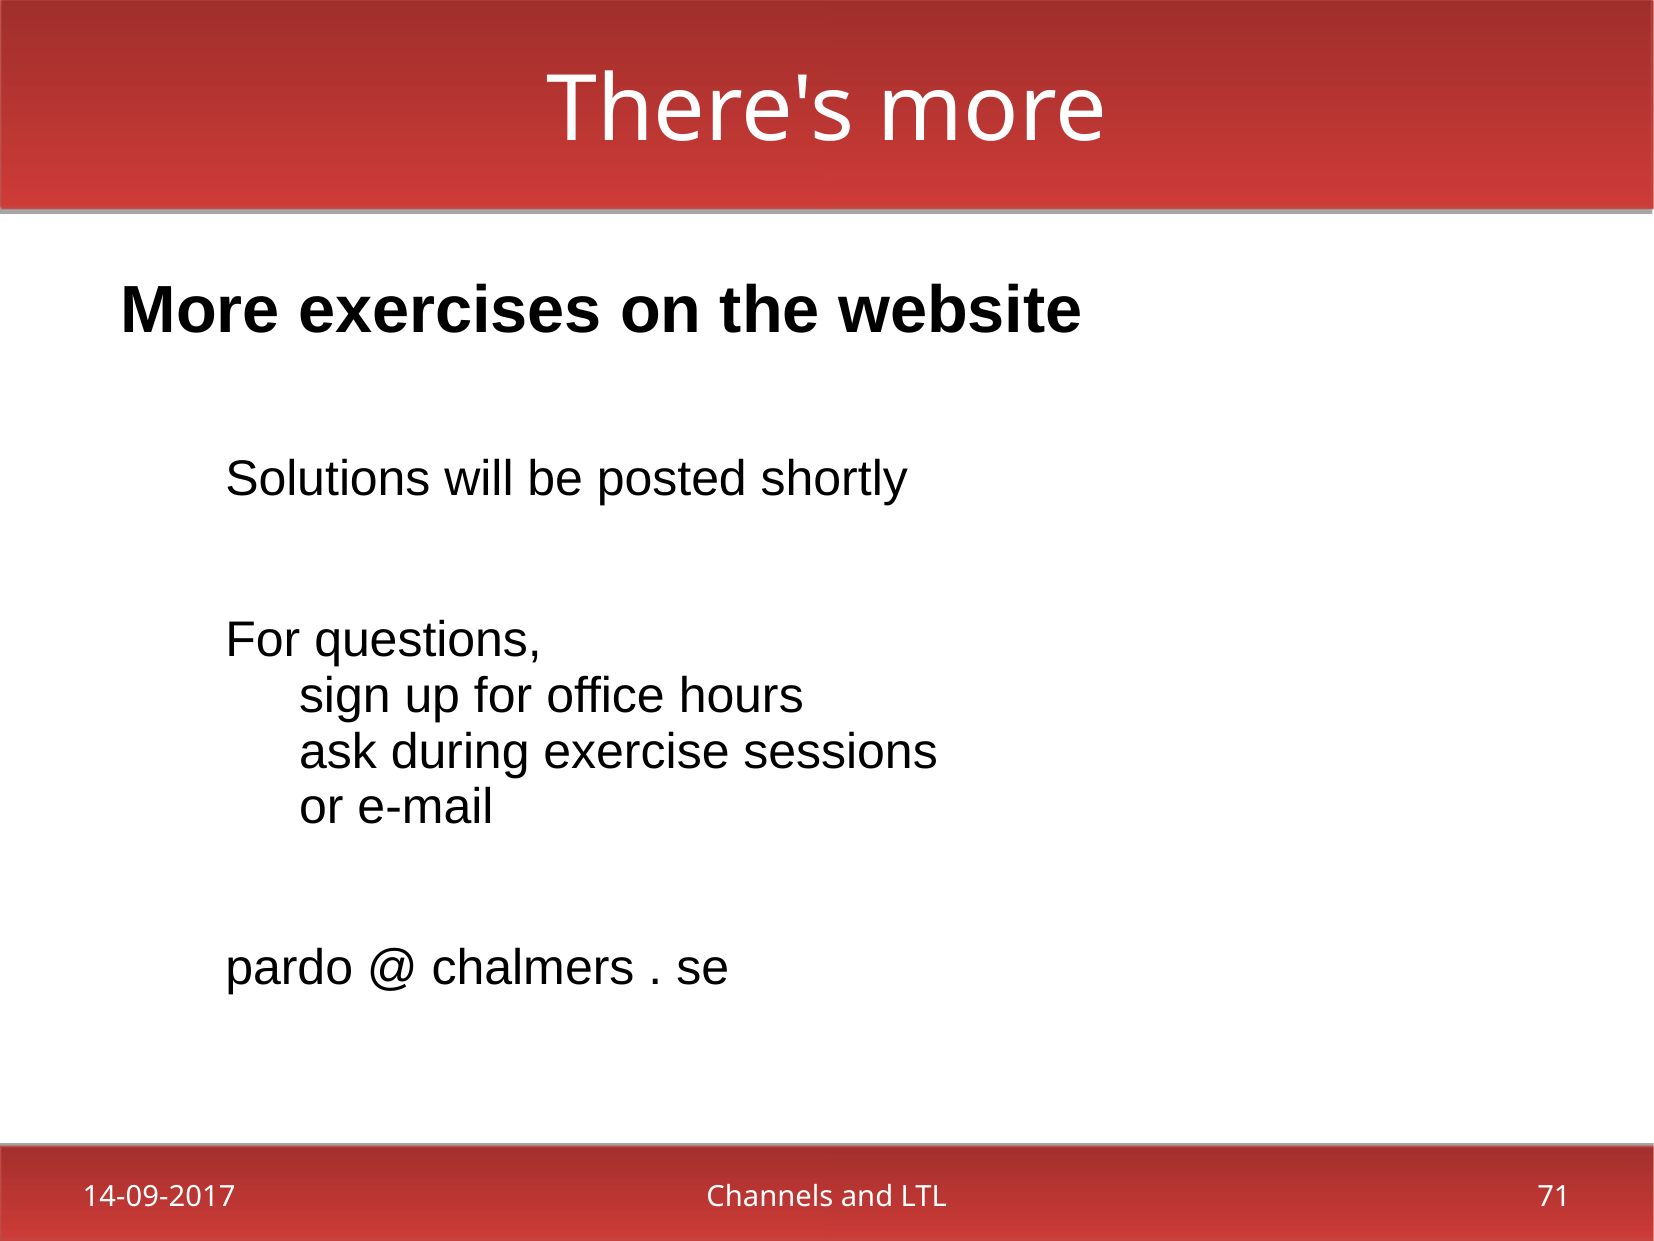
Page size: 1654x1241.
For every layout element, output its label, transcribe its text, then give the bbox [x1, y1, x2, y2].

picture [0, 0, 1654, 214]
title There's more [59, 31, 1595, 178]
picture [0, 1143, 1654, 1241]
text_box Solutions will be posted shortly For questions, sign up for office hours ask during exercise sessions or e-mail pardo @ chalmers . se [210, 442, 1444, 1003]
text_box More exercises on the website [105, 264, 1102, 355]
